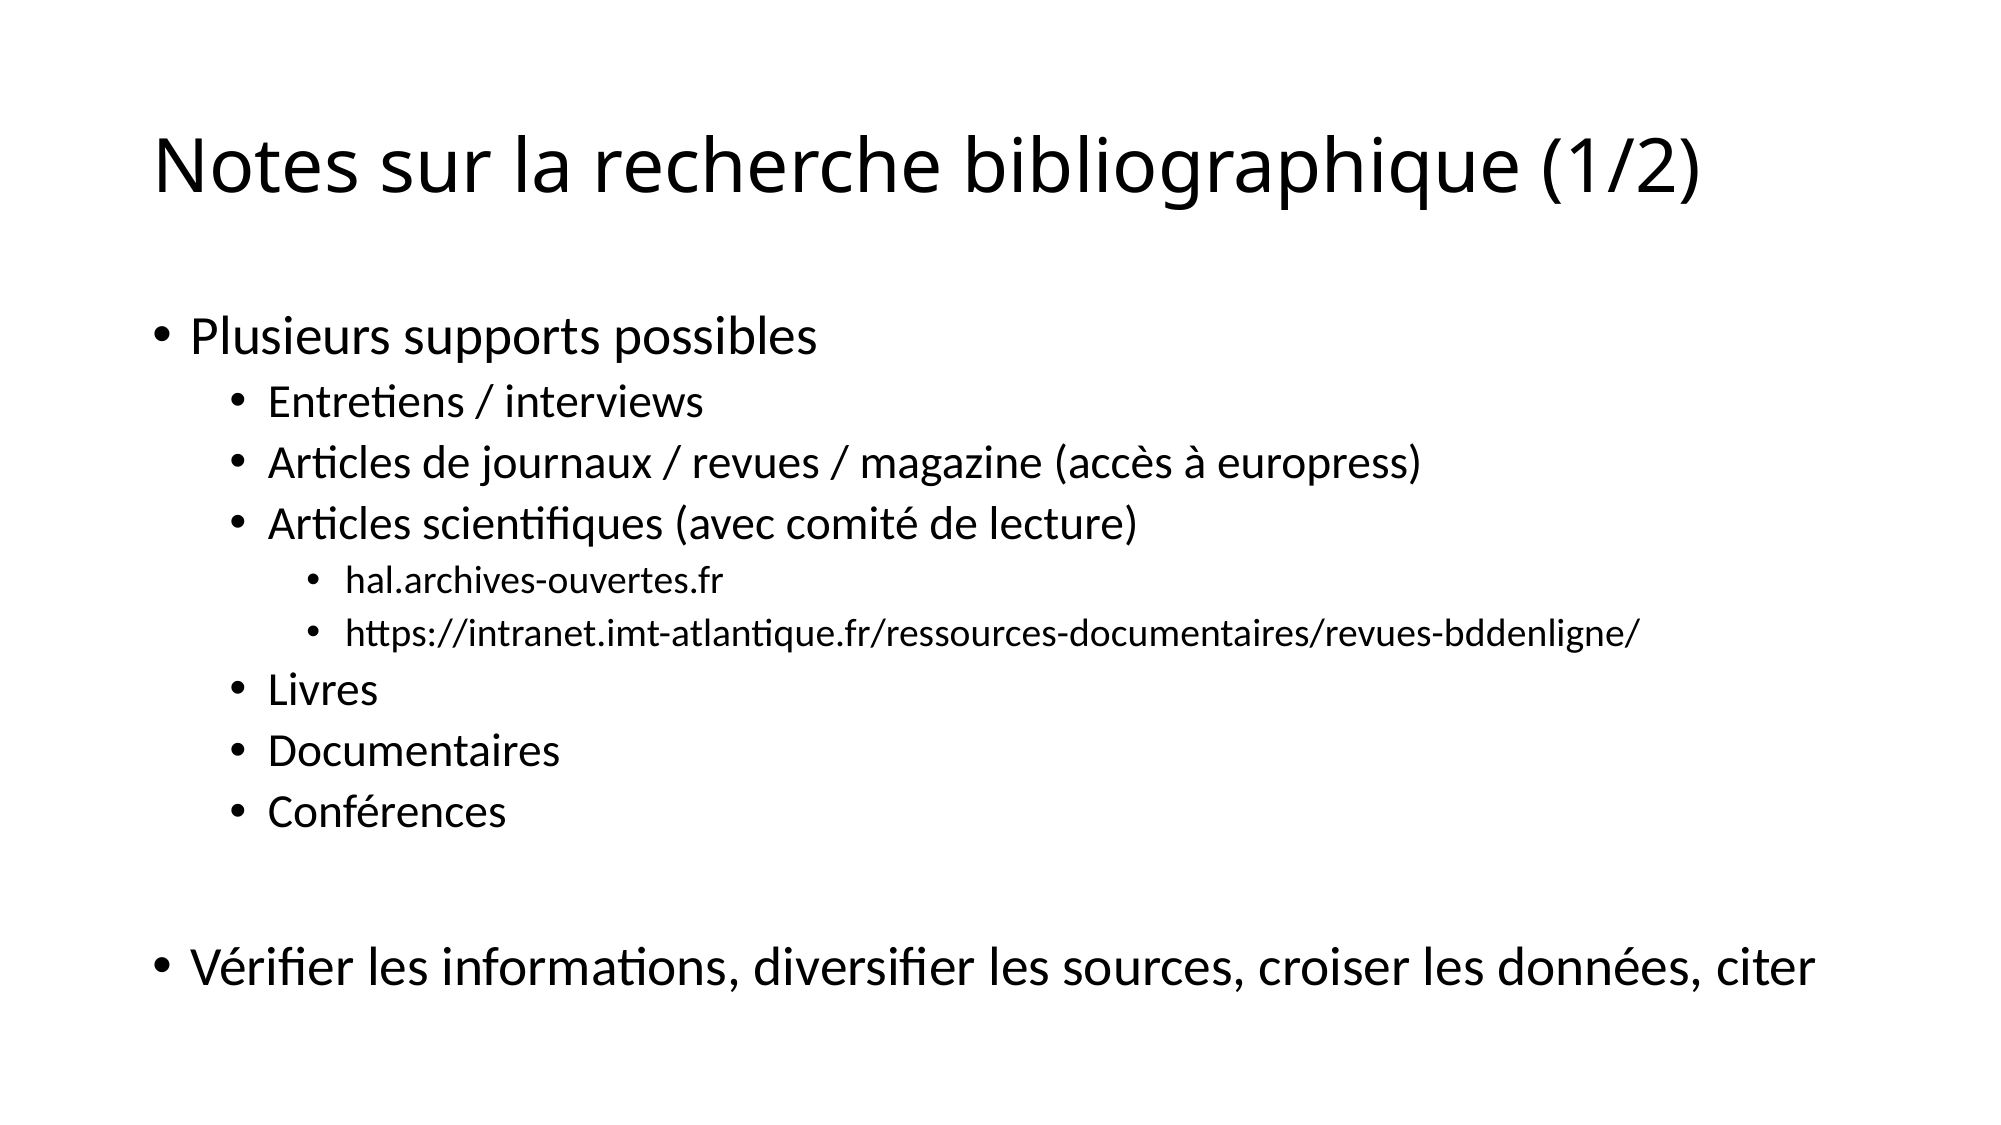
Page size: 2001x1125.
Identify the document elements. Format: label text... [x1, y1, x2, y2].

title Notes sur la recherche bibliographique (1/2) [137, 59, 1863, 278]
list Plusieurs supports possibles Entretiens / interviews Articles de journaux / revues / magazine (accès à europress) Articles scientifiques (avec comité de lecture) hal.archives-ouvertes.fr https://intranet.imt-atlantique.fr/ressources-documentaires/revues-bddenligne/ Livres Documentaires Conférences Vérifier les informations, diversifier les sources, croiser les données, citer [137, 299, 1863, 1014]
